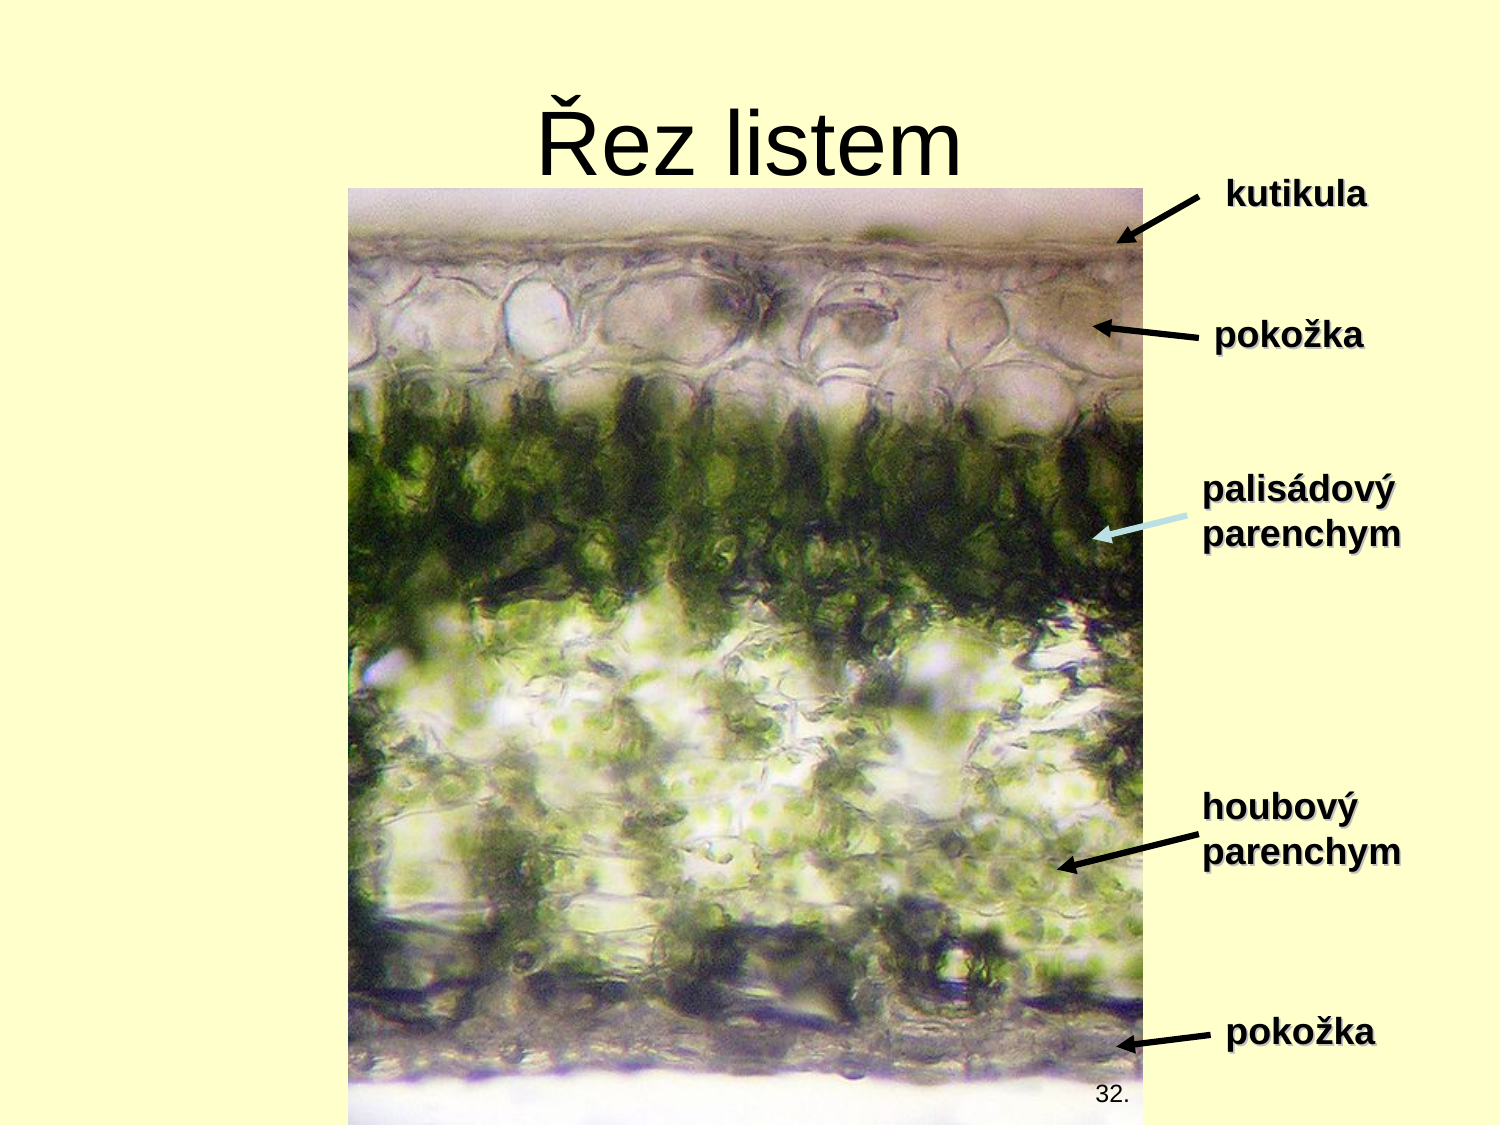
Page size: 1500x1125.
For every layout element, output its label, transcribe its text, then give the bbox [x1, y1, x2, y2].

text_box houbový parenchym [1187, 774, 1424, 881]
text_box kutikula [1210, 160, 1400, 222]
text_box pokožka [1198, 302, 1389, 363]
text_box pokožka [1210, 999, 1400, 1060]
title Řez listem [75, 45, 1426, 233]
text_box palisádový parenchym [1187, 456, 1447, 562]
text_box 32. [1080, 1070, 1176, 1116]
picture [348, 188, 1143, 1125]
